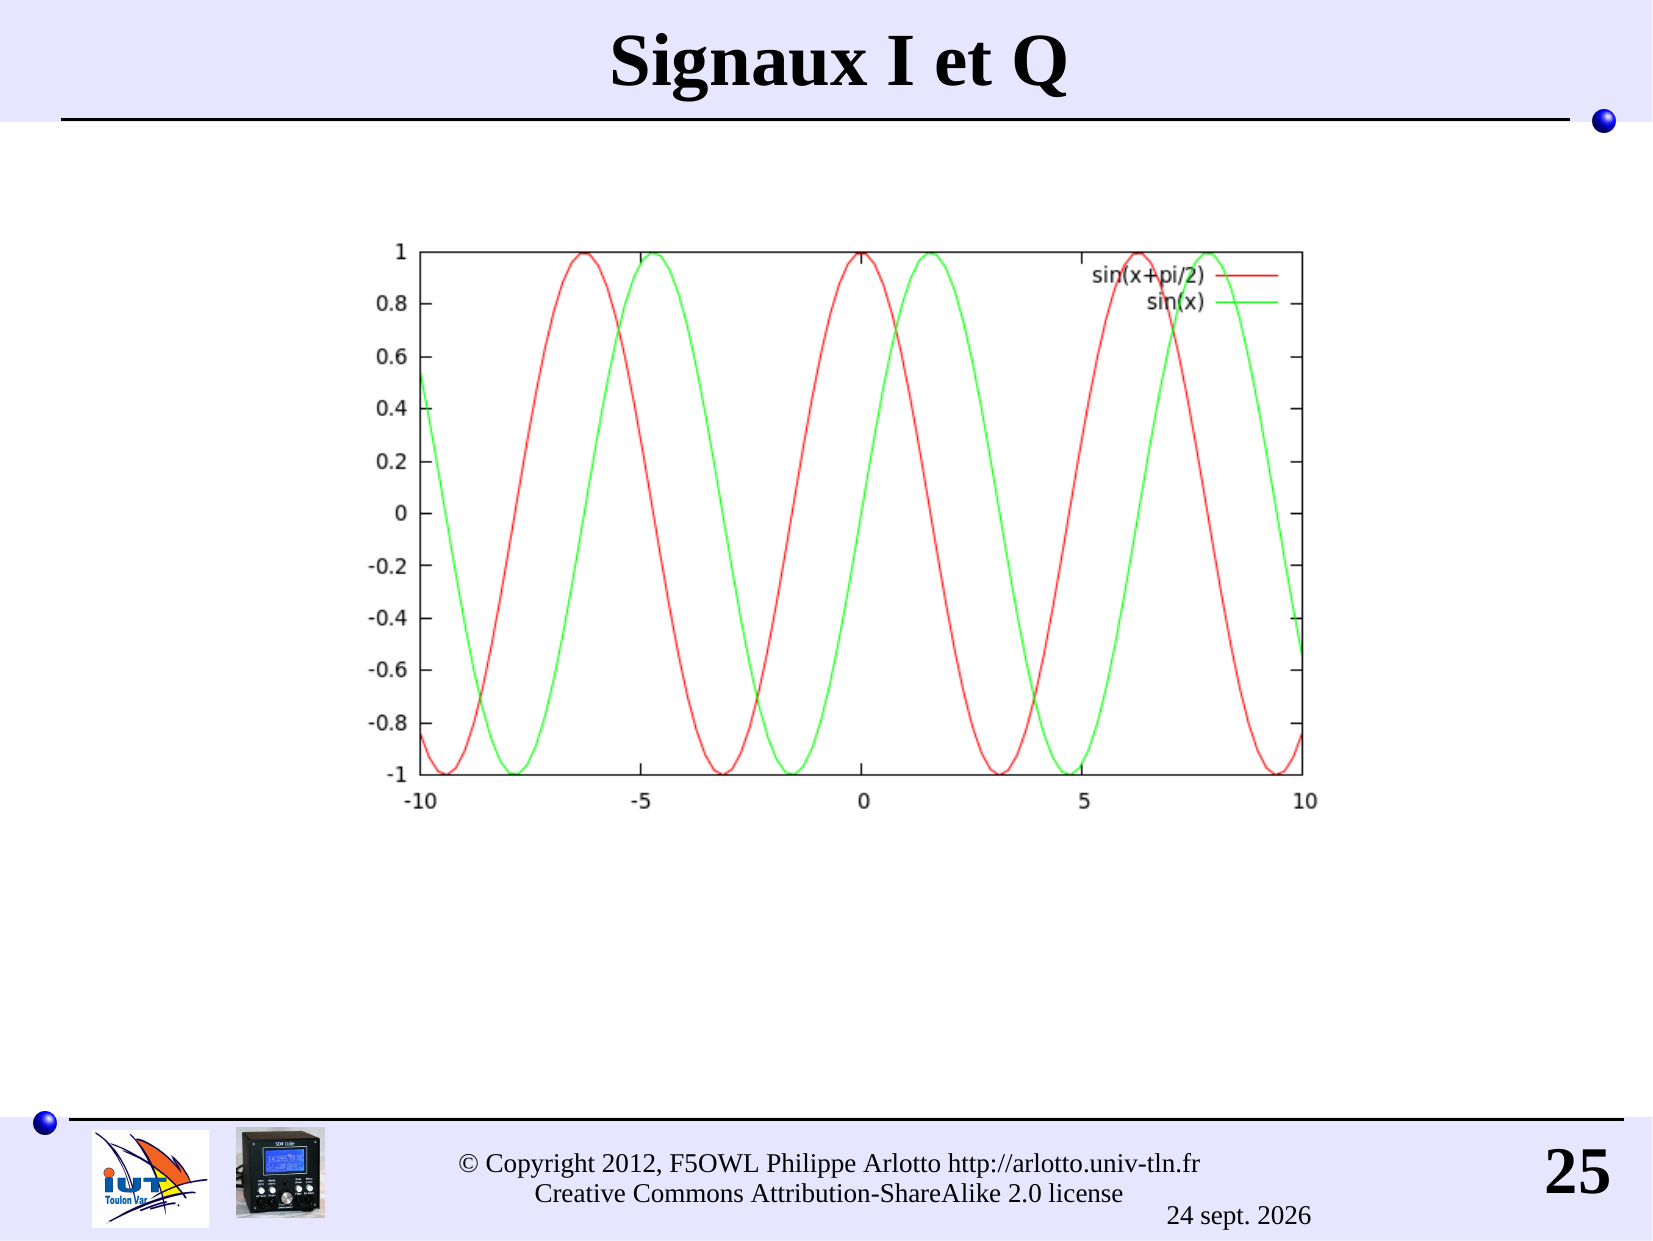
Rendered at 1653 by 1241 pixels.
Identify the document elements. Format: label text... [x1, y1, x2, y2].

picture [236, 1127, 325, 1218]
picture [354, 236, 1330, 900]
title Signaux I et Q [95, 11, 1585, 110]
